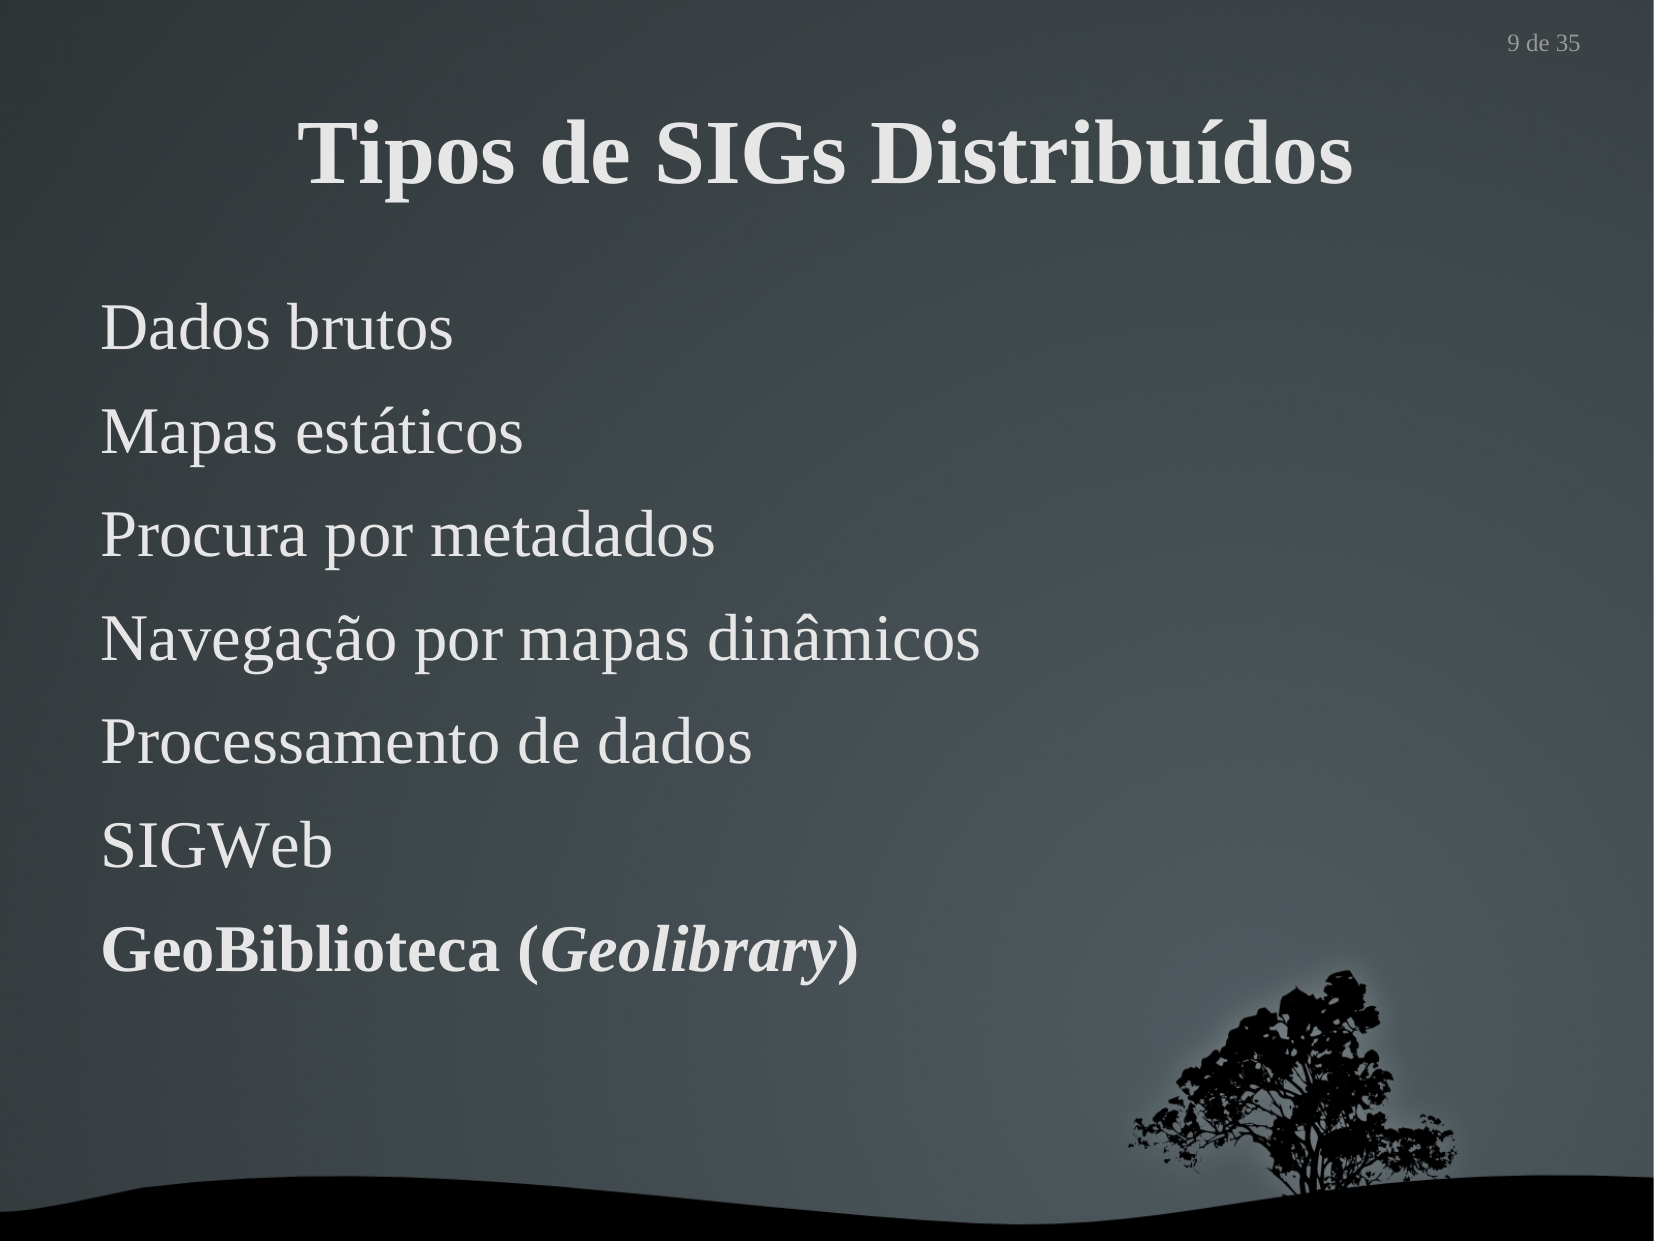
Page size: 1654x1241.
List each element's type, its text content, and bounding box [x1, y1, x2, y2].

list Dados brutos Mapas estáticos Procura por metadados Navegação por mapas dinâmicos Processamento de dados SIGWeb GeoBiblioteca (Geolibrary) [82, 290, 1571, 1094]
picture [0, 0, 1654, 1241]
title Tipos de SIGs Distribuídos [82, 56, 1571, 250]
